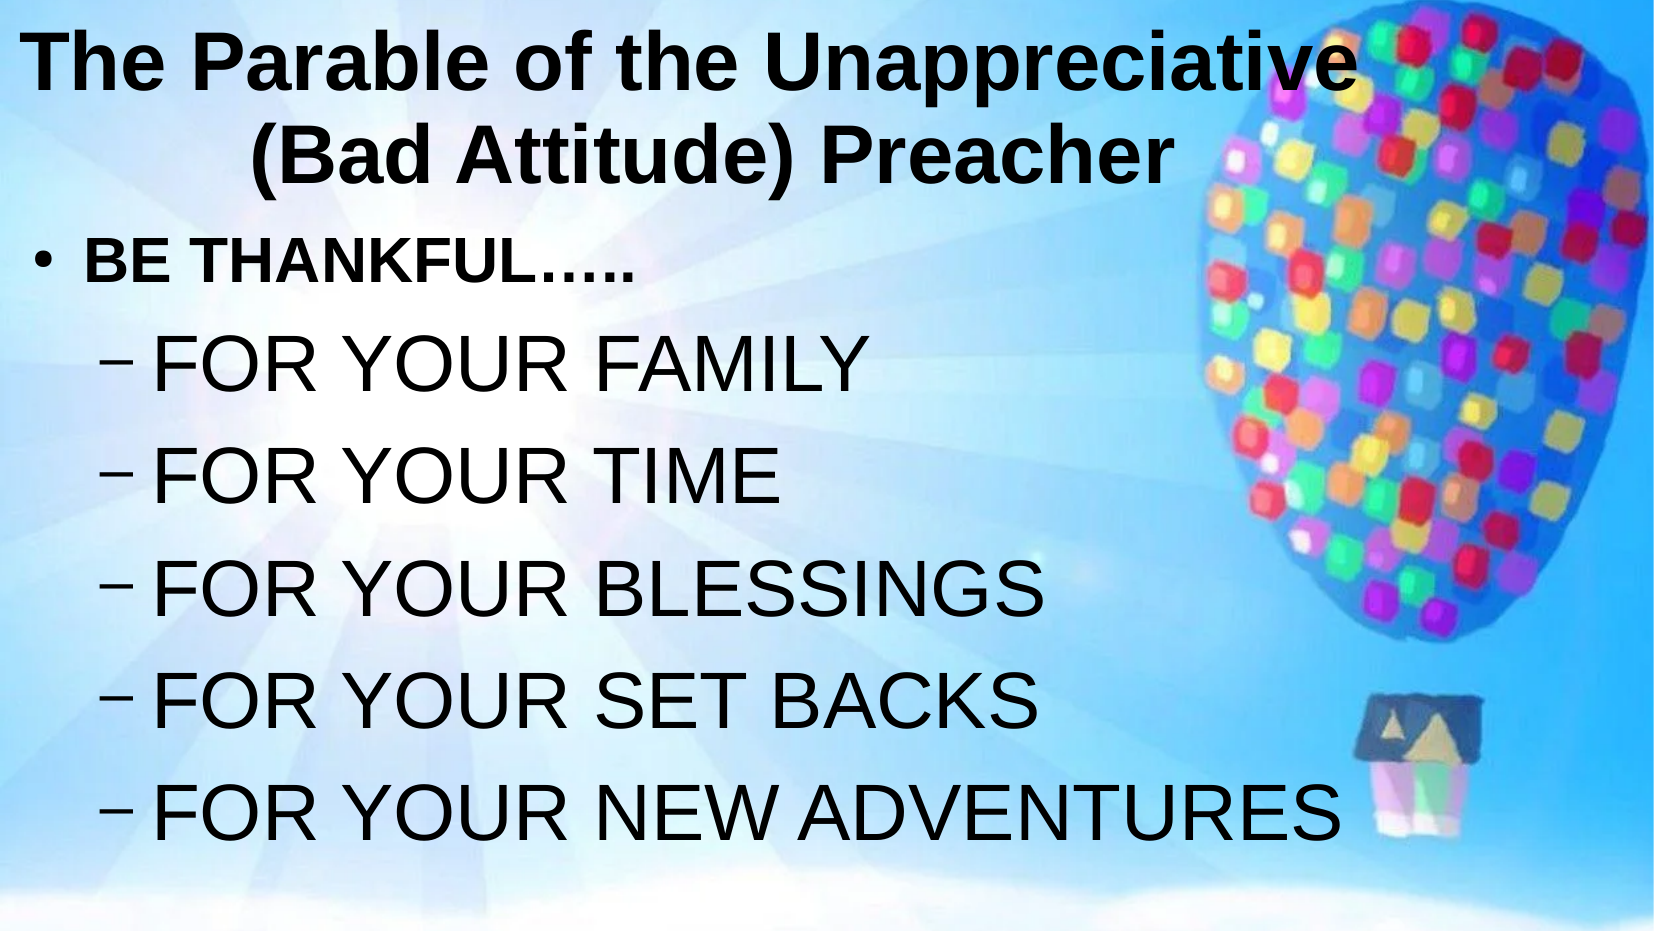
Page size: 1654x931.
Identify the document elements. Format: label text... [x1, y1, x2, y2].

title The Parable of the Unappreciative (Bad Attitude) Preacher [15, 15, 1366, 202]
list BE THANKFUL….. FOR YOUR FAMILY FOR YOUR TIME FOR YOUR BLESSINGS FOR YOUR SET BACKS FOR YOUR NEW ADVENTURES [15, 225, 1351, 931]
picture [0, 0, 1654, 931]
